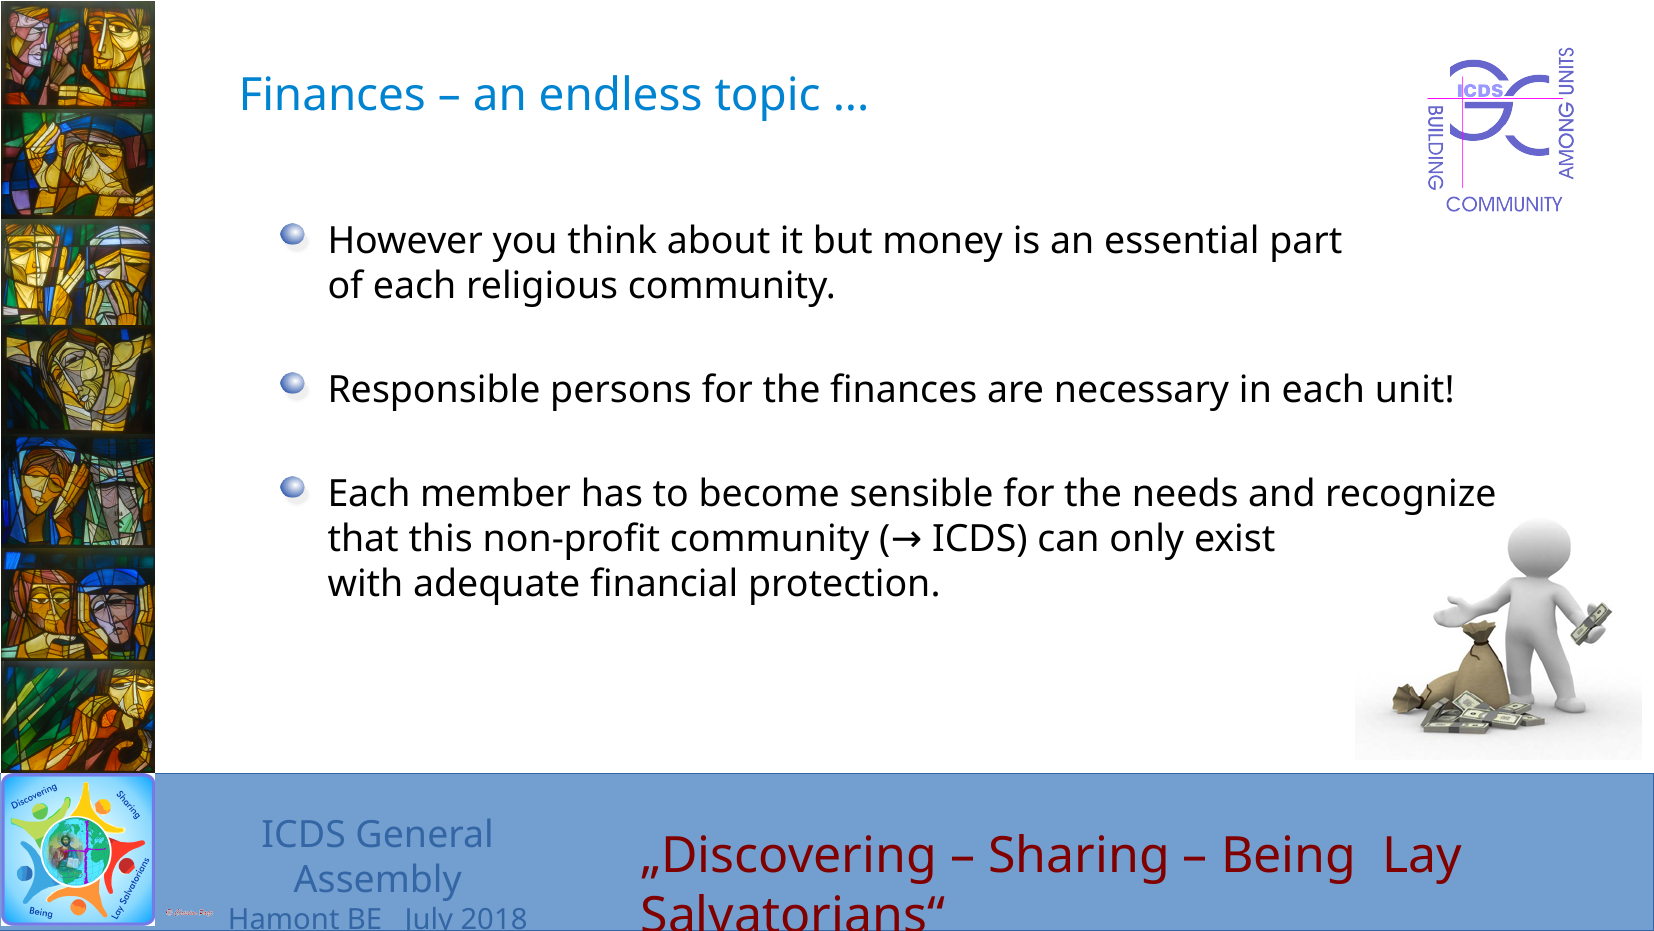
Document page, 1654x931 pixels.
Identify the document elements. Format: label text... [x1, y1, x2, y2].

picture [166, 909, 213, 917]
picture [280, 372, 311, 403]
text_box However you think about it but money is an essential part of each religious community. Responsible persons for the finances are necessary in each unit! Each member has to become sensible for the needs and recognize that this non-profit community (→ ICDS) can only exist with adequate financial protection. [265, 208, 1558, 650]
text_box Finances – an endless topic ... [223, 56, 916, 129]
picture [1425, 47, 1583, 212]
text_box „Discovering – Sharing – Being Lay Salvatorians“ [625, 814, 1607, 892]
picture [280, 476, 311, 507]
picture [1355, 496, 1642, 760]
picture [280, 223, 311, 254]
